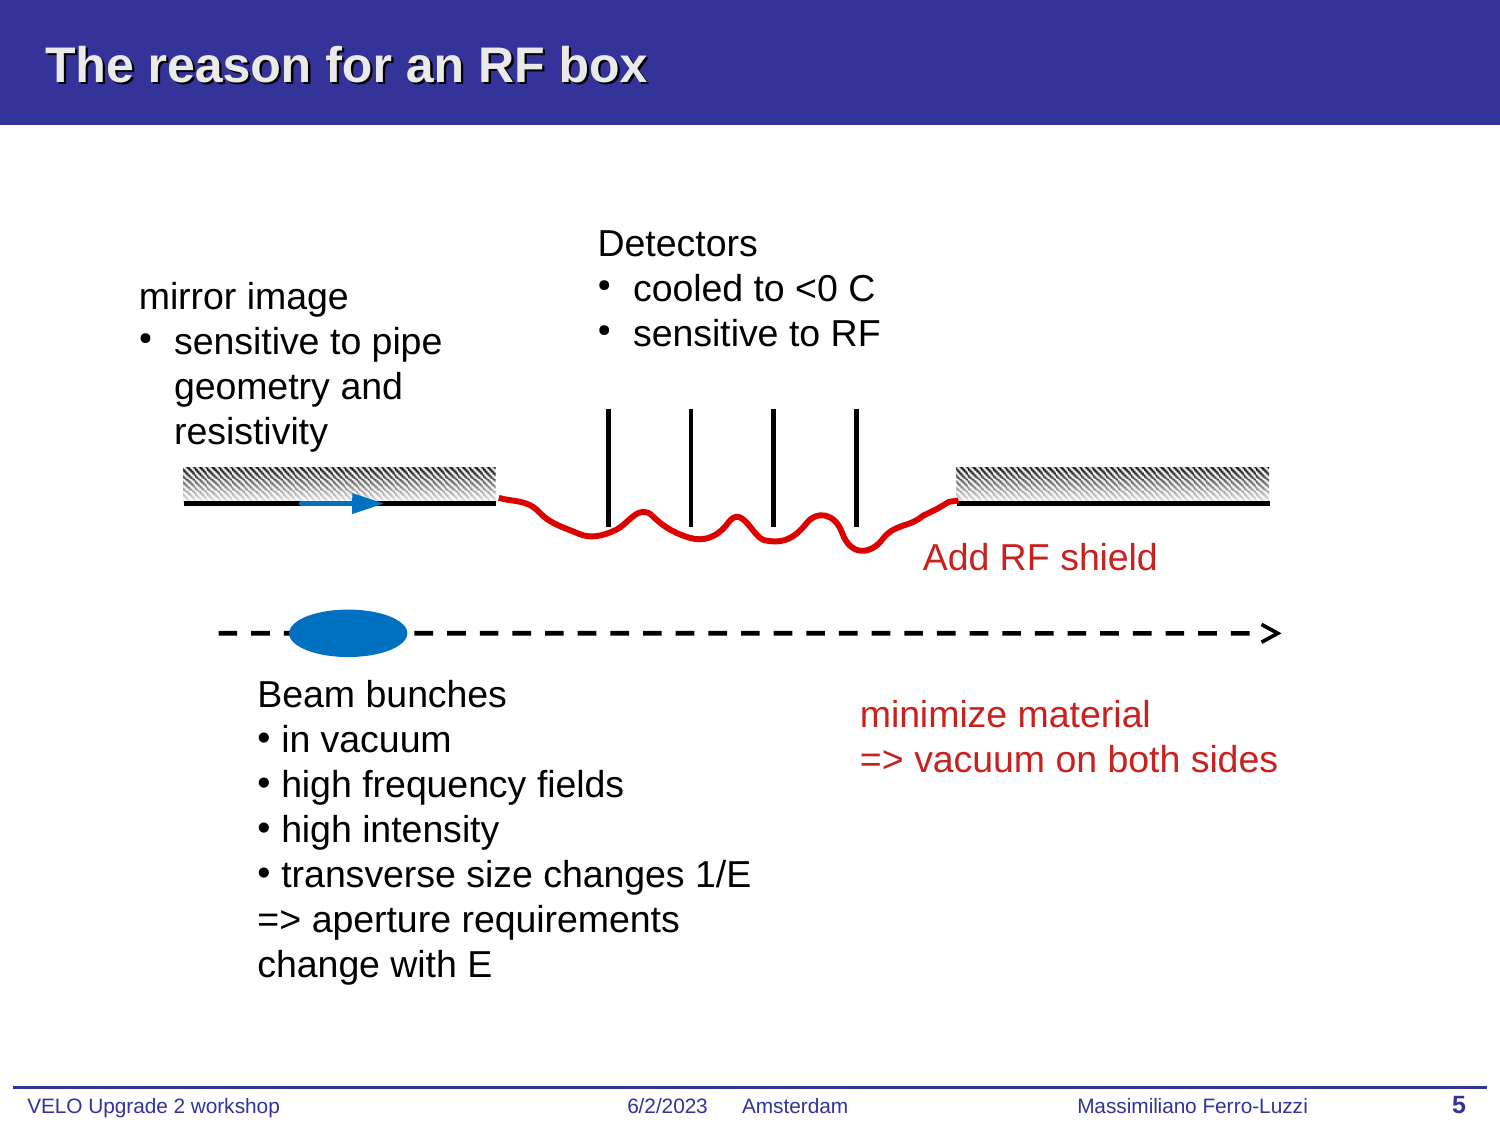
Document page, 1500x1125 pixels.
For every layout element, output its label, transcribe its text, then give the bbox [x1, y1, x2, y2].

text_box minimize material => vacuum on both sides [845, 681, 1478, 788]
text_box Beam bunches in vacuum high frequency fields high intensity transverse size changes 1/E => aperture requirements change with E [242, 662, 818, 996]
text_box Detectors cooled to <0 C sensitive to RF [582, 211, 896, 362]
text_box Add RF shield [908, 525, 1173, 586]
text_box [956, 467, 1270, 504]
text_box [183, 467, 496, 501]
text_box mirror image sensitive to pipe geometry and resistivity [123, 264, 479, 460]
text_box [289, 609, 408, 658]
title The reason for an RF box [0, 0, 1500, 125]
